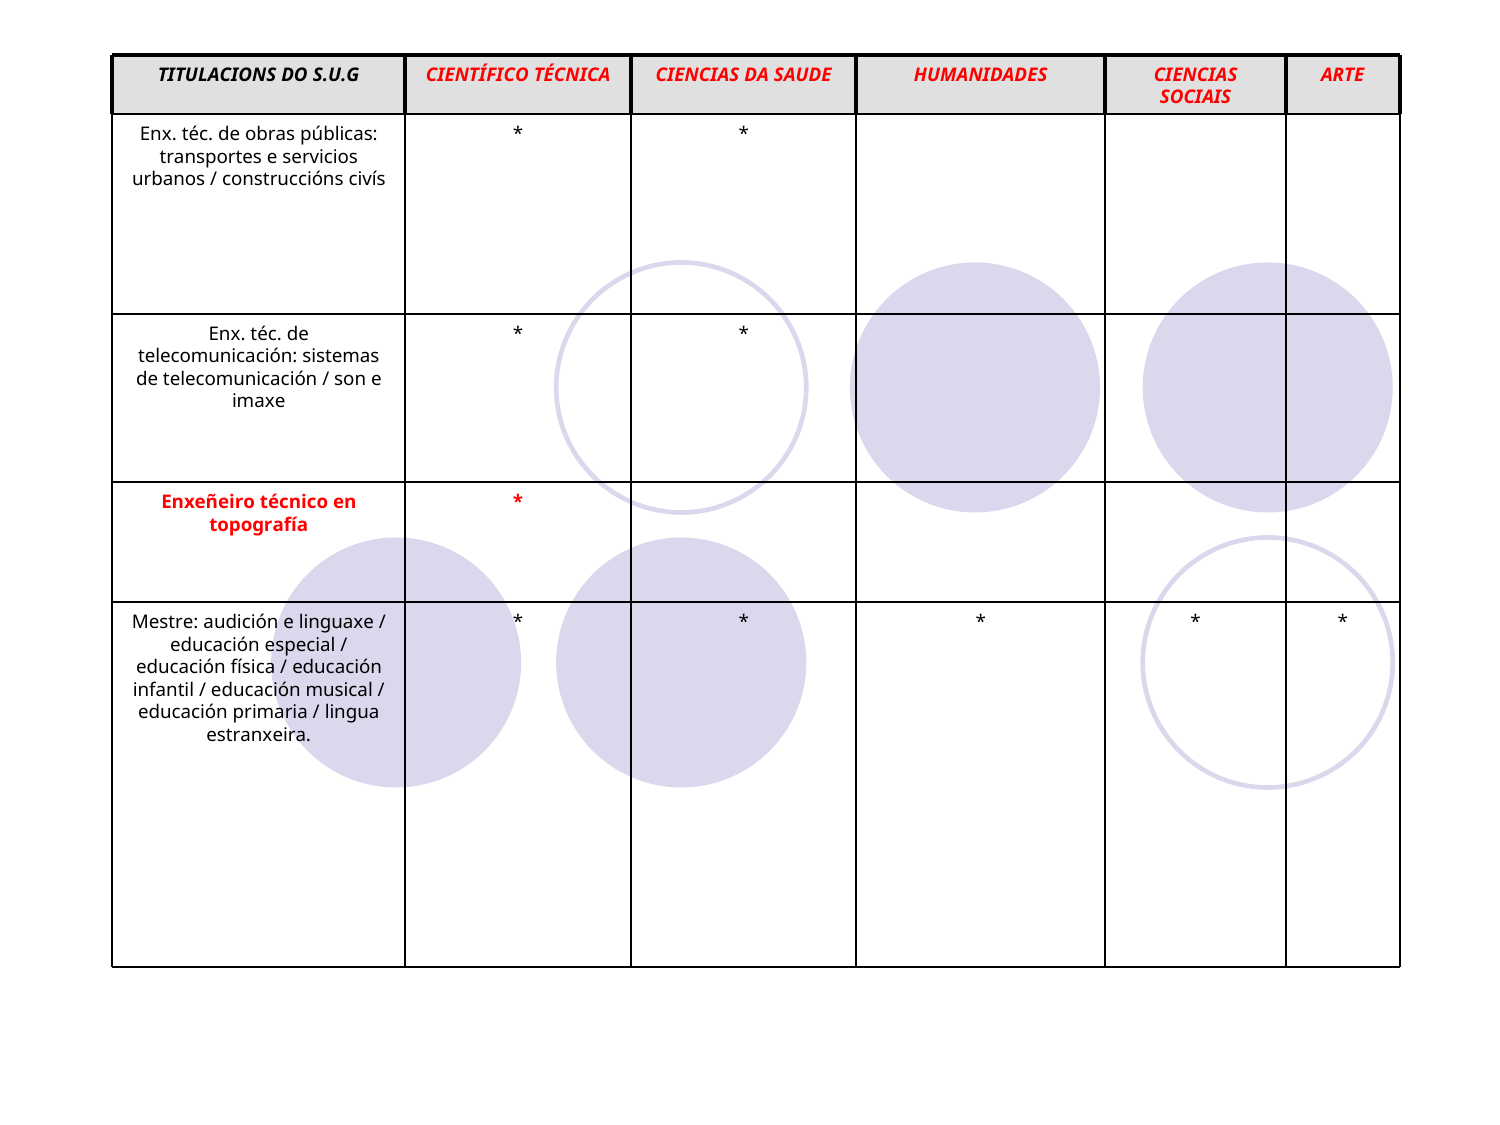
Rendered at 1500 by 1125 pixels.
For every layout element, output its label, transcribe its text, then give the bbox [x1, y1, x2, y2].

text_box * [632, 115, 855, 313]
text_box CIENCIAS SOCIAIS [1107, 57, 1284, 113]
text_box Mestre: audición e linguaxe / educación especial / educación física / educación infantil / educación musical / educación primaria / lingua estranxeira. [113, 603, 404, 966]
text_box * [406, 483, 630, 601]
text_box Enxeñeiro técnico en topografía [113, 483, 404, 601]
text_box HUMANIDADES [858, 57, 1103, 113]
text_box * [632, 603, 855, 966]
text_box * [406, 315, 630, 481]
text_box * [1106, 603, 1285, 966]
text_box CIENCIAS DA SAUDE [633, 57, 854, 113]
text_box TITULACIONS DO S.U.G [114, 57, 403, 113]
text_box * [406, 603, 630, 966]
text_box ARTE [1288, 57, 1398, 113]
text_box * [632, 315, 855, 481]
text_box * [857, 603, 1104, 966]
text_box Enx. téc. de telecomunicación: sistemas de telecomunicación / son e imaxe [113, 315, 404, 481]
text_box CIENTÍFICO TÉCNICA [407, 57, 629, 113]
text_box * [1287, 603, 1399, 966]
text_box * [406, 115, 630, 313]
text_box Enx. téc. de obras públicas: transportes e servicios urbanos / construccións civís [113, 115, 404, 313]
